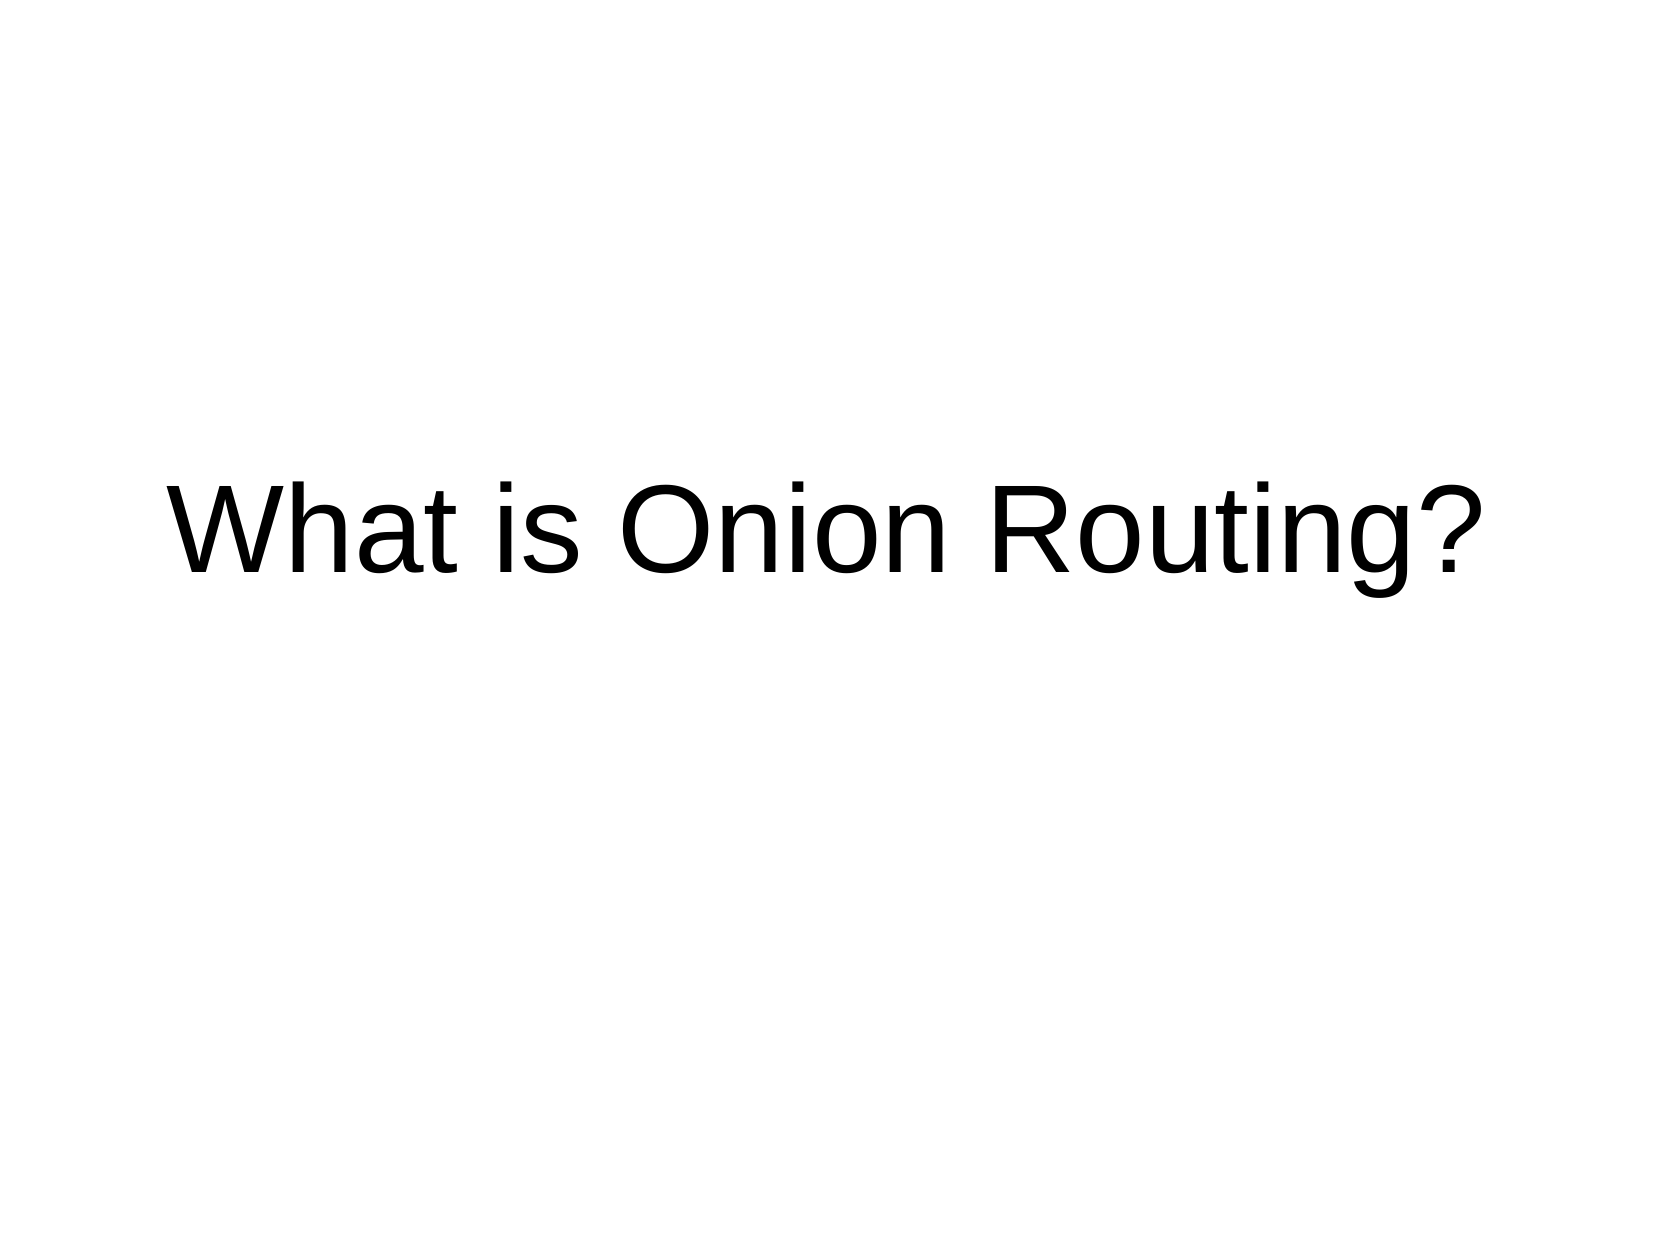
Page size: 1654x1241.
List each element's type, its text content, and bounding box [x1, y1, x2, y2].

subtitle What is Onion Routing? [82, 49, 1571, 1010]
